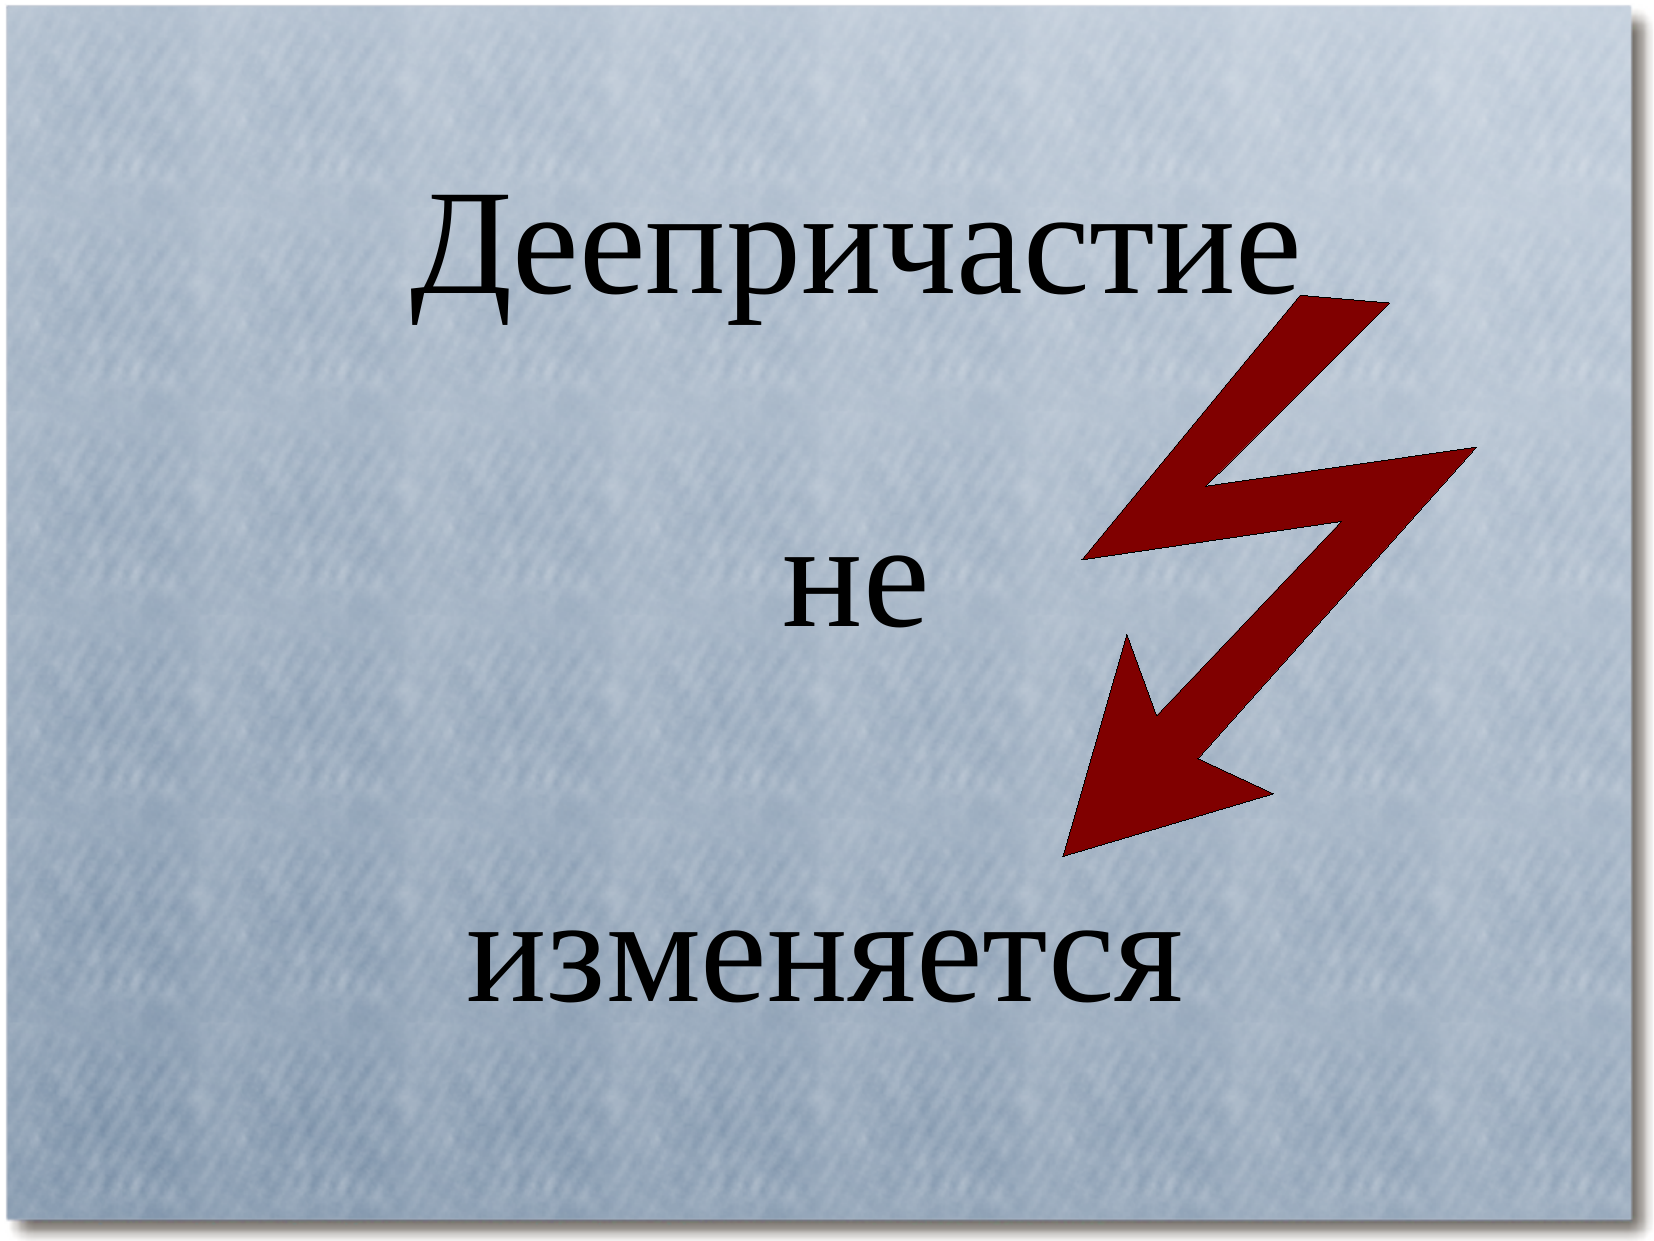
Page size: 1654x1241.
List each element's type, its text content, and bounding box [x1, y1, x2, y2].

text_box [1200, 295, 1477, 757]
text_box [1200, 759, 1274, 816]
picture [0, 0, 1654, 1241]
title Деепричастие не [118, 29, 1595, 1123]
text_box изменяется [451, 202, 1200, 1034]
